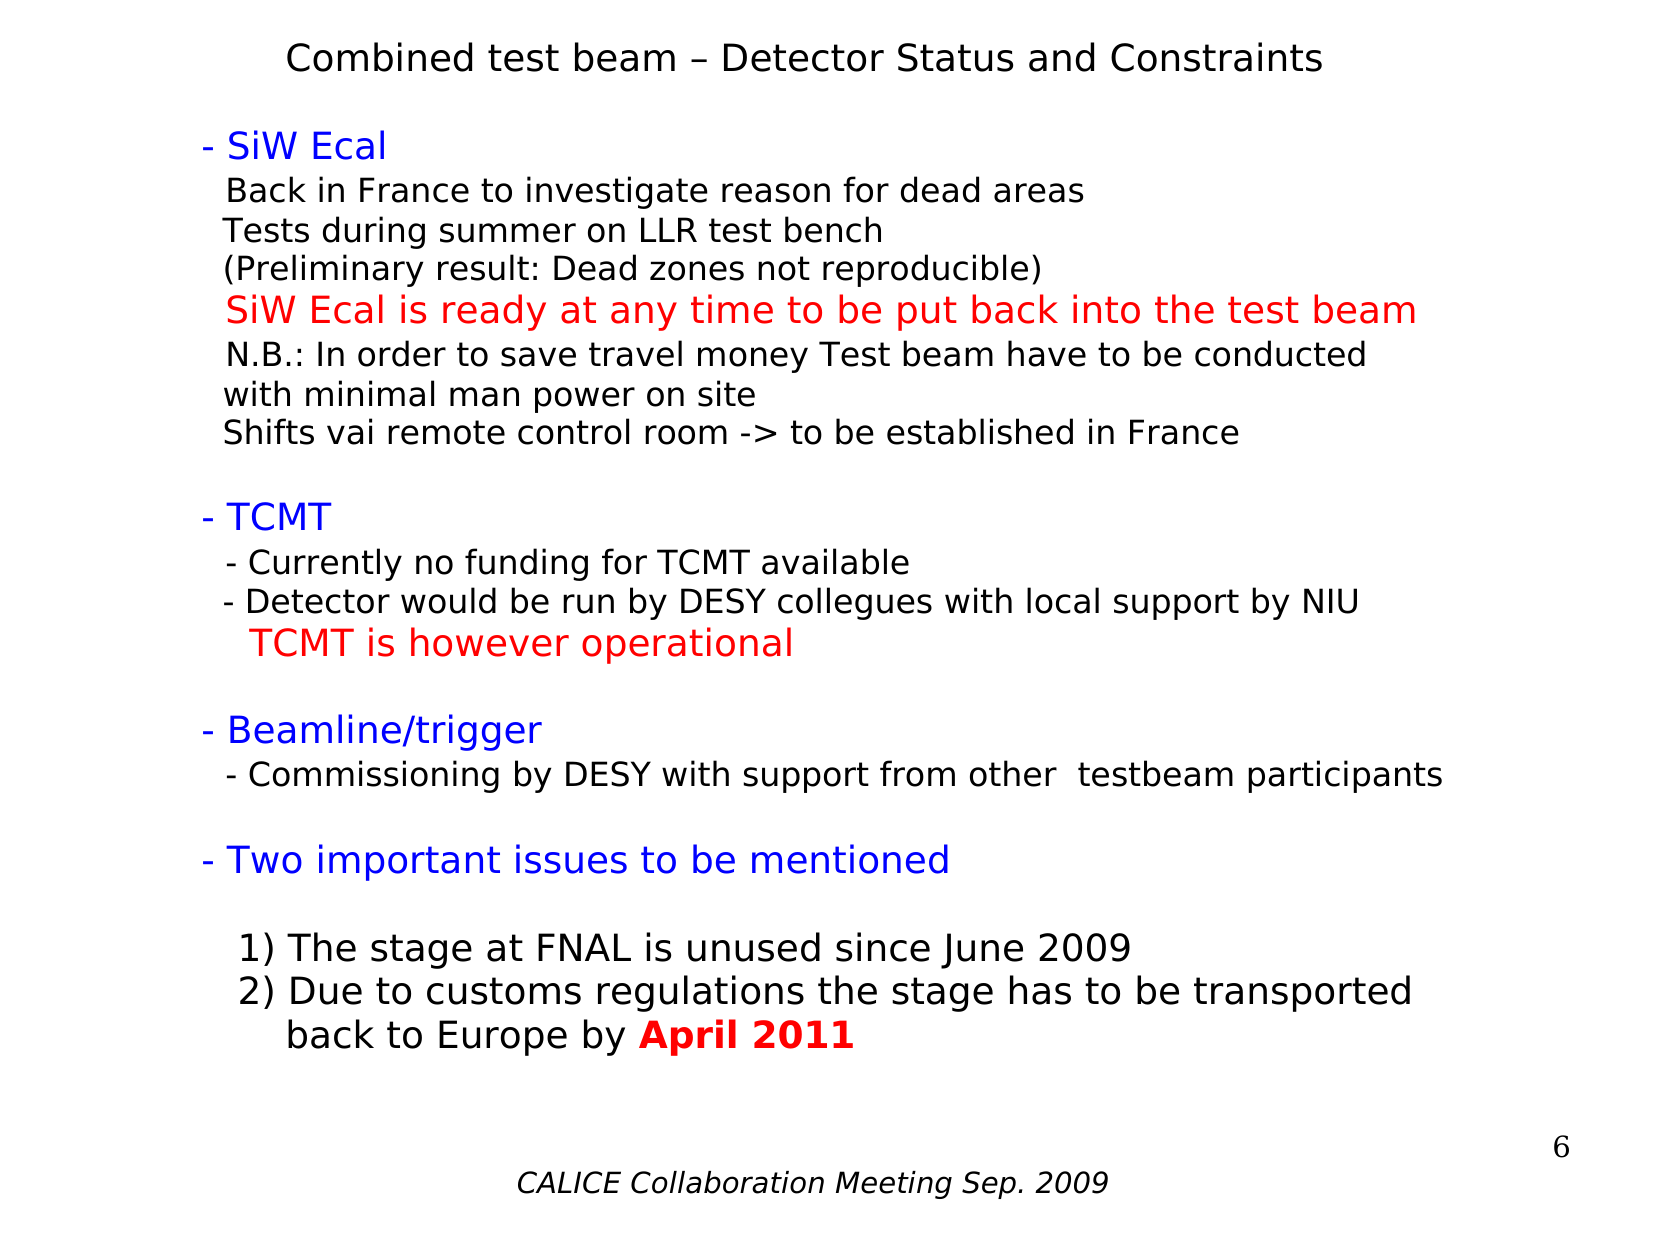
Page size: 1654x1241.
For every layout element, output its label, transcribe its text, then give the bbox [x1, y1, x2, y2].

text_box Combined test beam – Detector Status and Constraints [270, 29, 1329, 88]
text_box - SiW Ecal Back in France to investigate reason for dead areas Tests during summer on LLR test bench (Preliminary result: Dead zones not reproducible) SiW Ecal is ready at any time to be put back into the test beam N.B.: In order to save travel money Test beam have to be conducted with minimal man power on site Shifts vai remote control room -> to be established in France - TCMT - Currently no funding for TCMT available - Detector would be run by DESY collegues with local support by NIU TCMT is however operational - Beamline/trigger - Commissioning by DESY with support from other testbeam participants - Two important issues to be mentioned 1) The stage at FNAL is unused since June 2009 2) Due to customs regulations the stage has to be transported back to Europe by April 2011 [186, 117, 1438, 1108]
